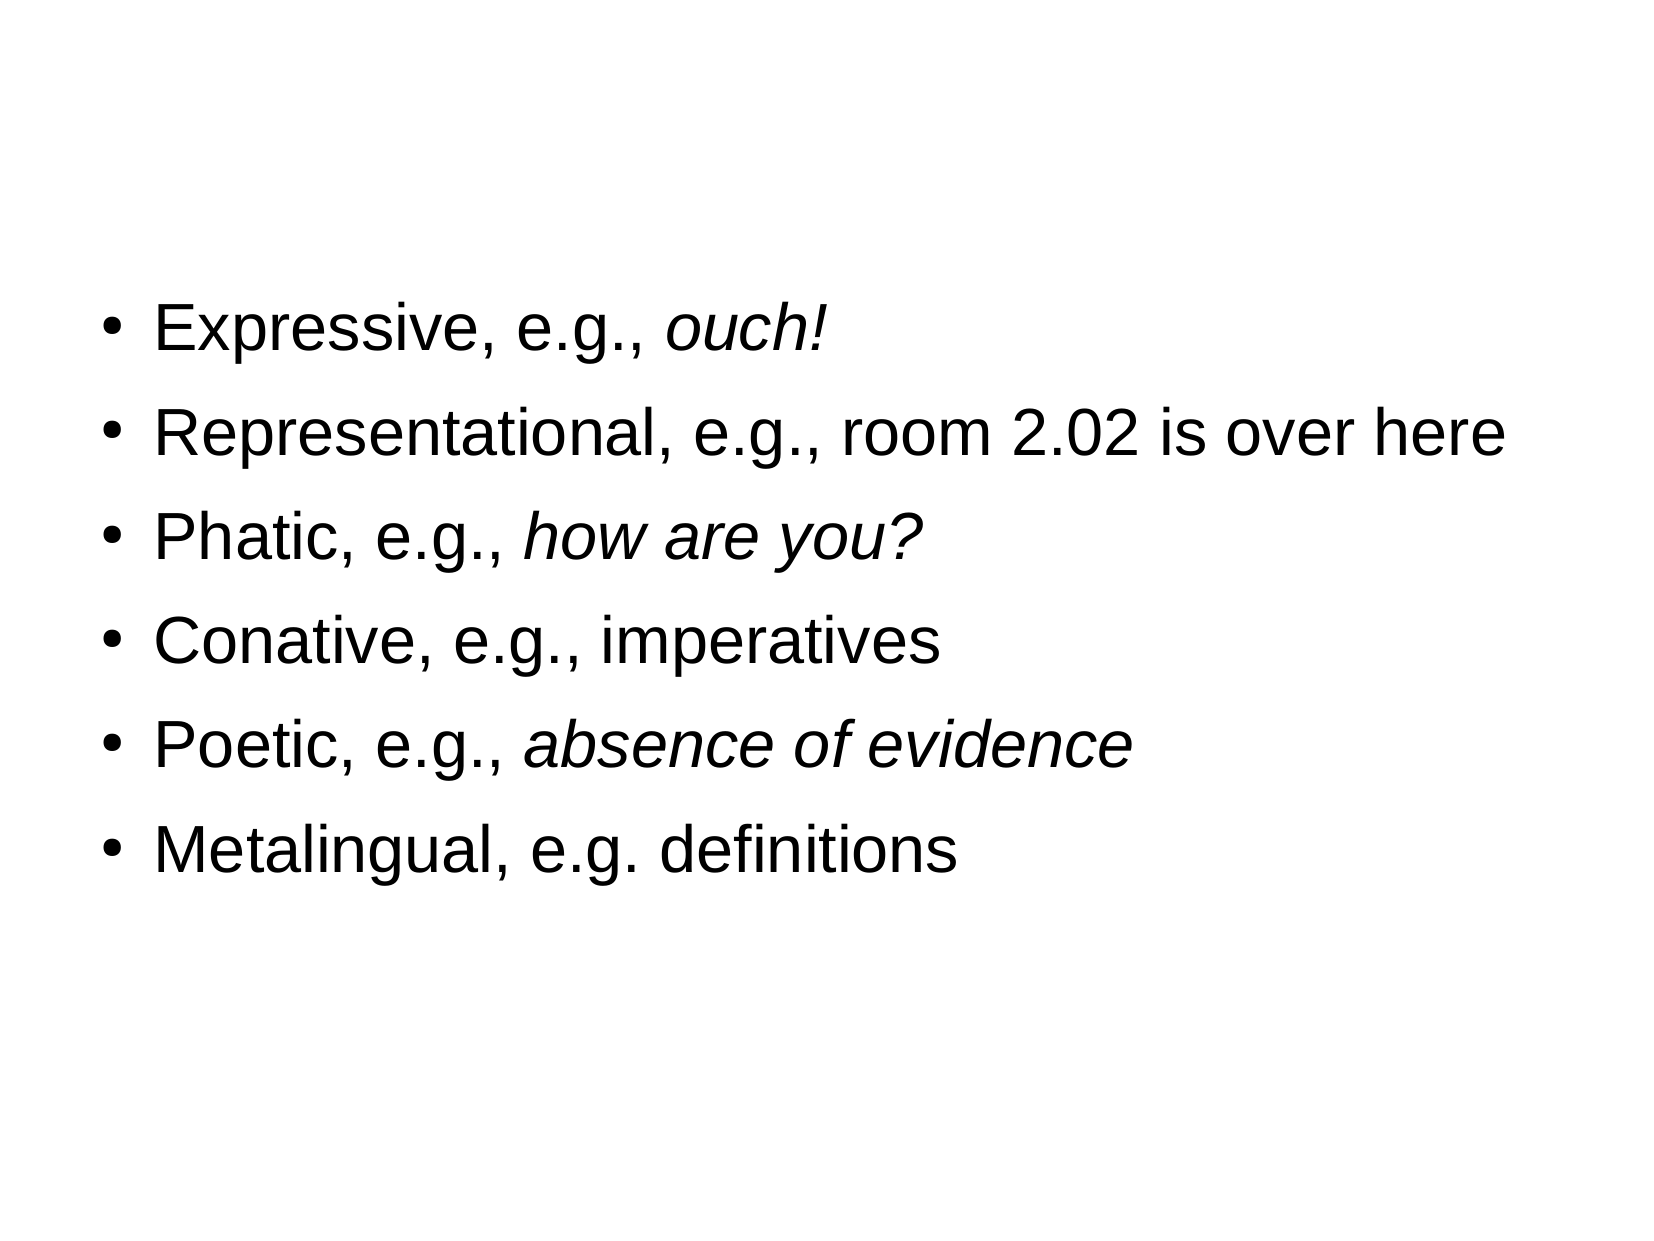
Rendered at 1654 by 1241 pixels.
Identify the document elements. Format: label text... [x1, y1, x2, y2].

list Expressive, e.g., ouch! Representational, e.g., room 2.02 is over here Phatic, e.g., how are you? Conative, e.g., imperatives Poetic, e.g., absence of evidence Metalingual, e.g. definitions [82, 290, 1571, 1010]
